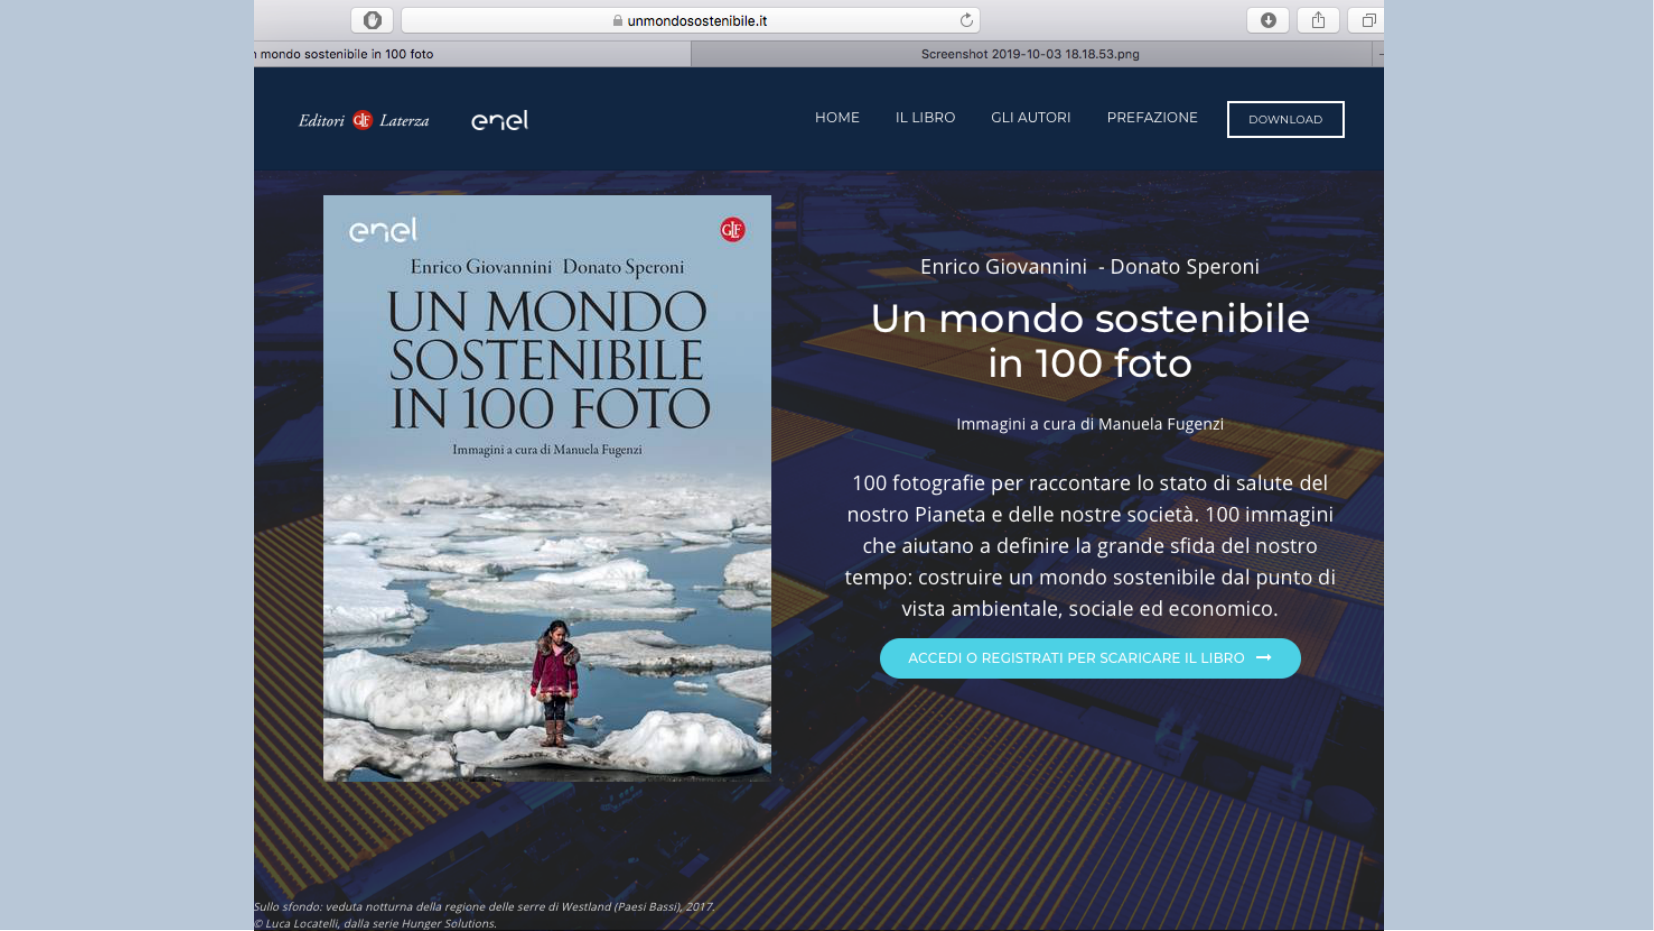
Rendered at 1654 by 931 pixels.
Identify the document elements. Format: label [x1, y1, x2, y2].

picture [254, 0, 1384, 931]
